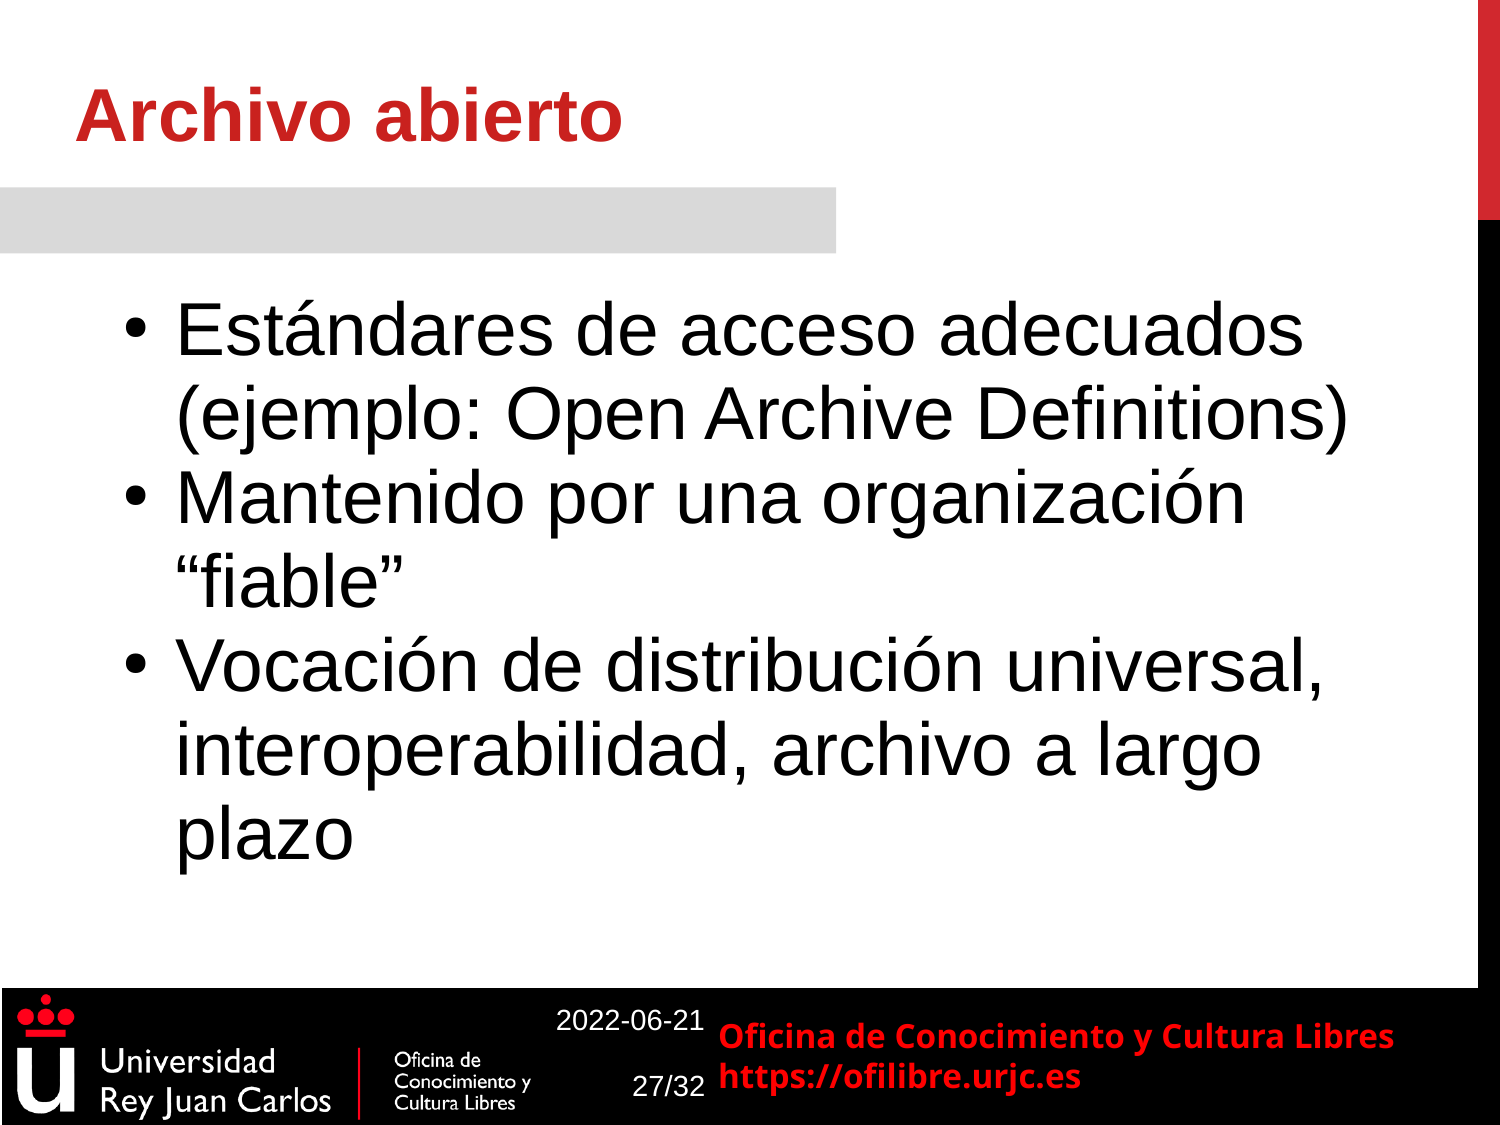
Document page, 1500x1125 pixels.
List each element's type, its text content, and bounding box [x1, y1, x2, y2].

title [75, 7, 1425, 196]
text_box Estándares de acceso adecuados (ejemplo: Open Archive Definitions) Mantenido por una organización “fiable” Vocación de distribución universal, interoperabilidad, archivo a largo plazo [90, 280, 1381, 967]
text_box Archivo abierto [60, 66, 691, 249]
picture [17, 994, 531, 1120]
